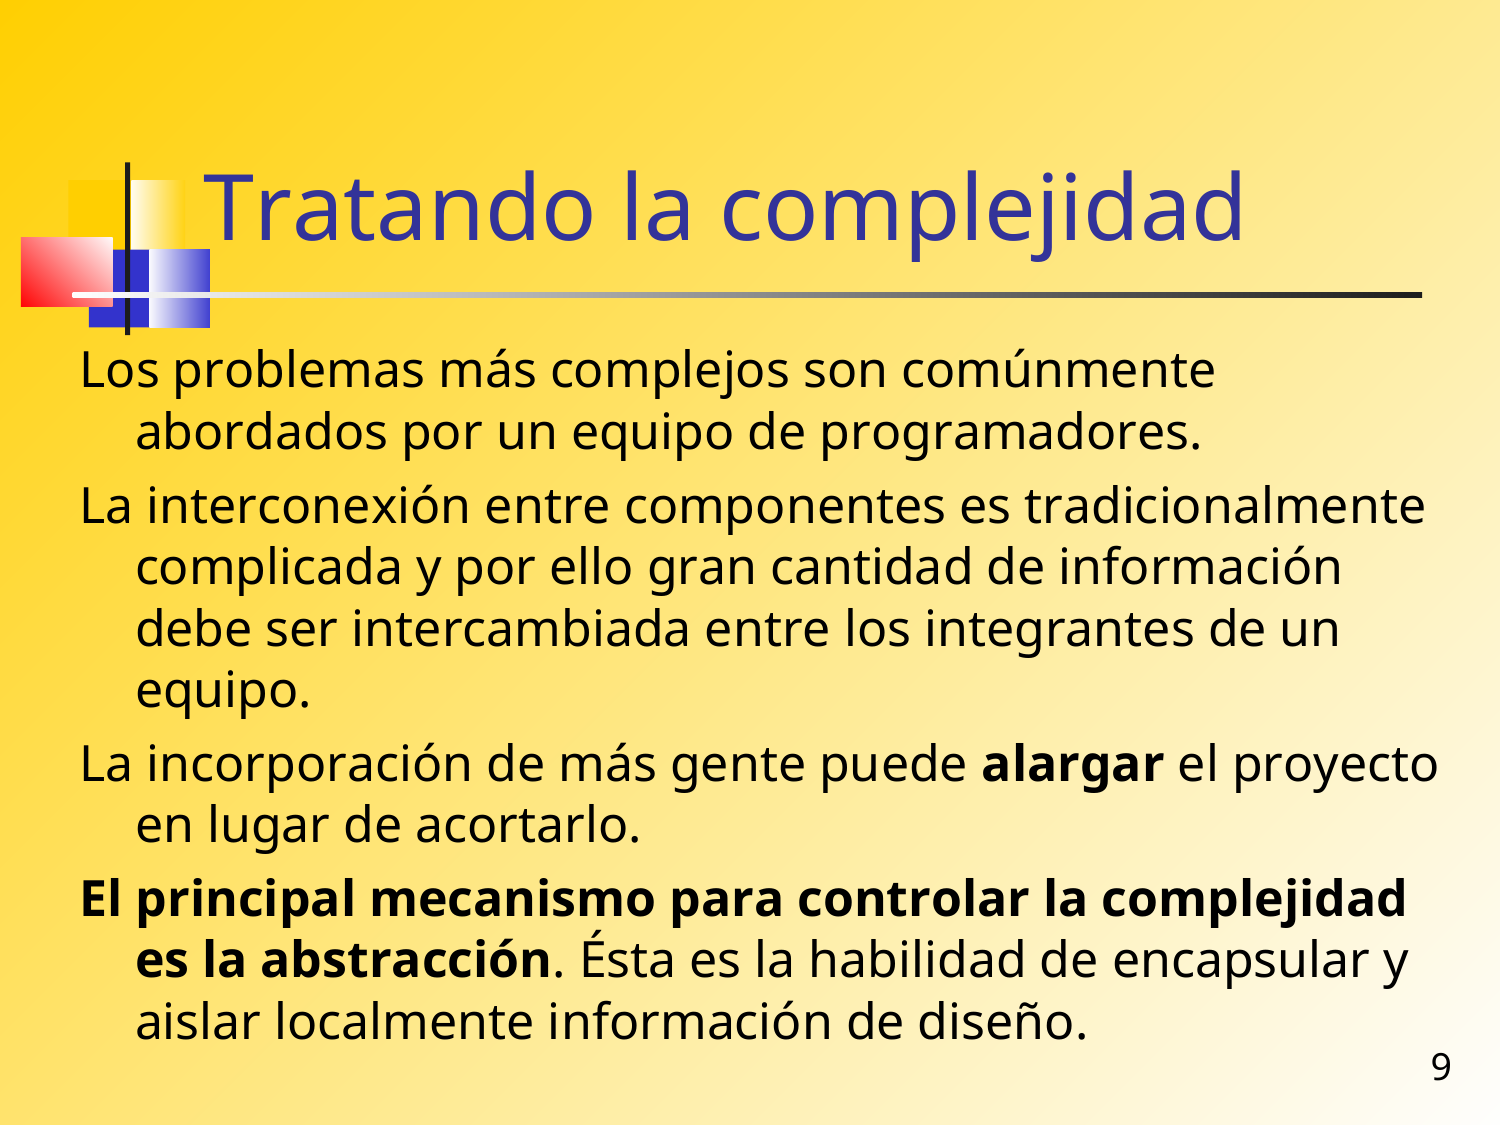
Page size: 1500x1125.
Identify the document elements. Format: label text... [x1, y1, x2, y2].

title Tratando la complejidad [188, 35, 1468, 276]
list Los problemas más complejos son comúnmente abordados por un equipo de programadores. La interconexión entre componentes es tradicionalmente complicada y por ello gran cantidad de información debe ser intercambiada entre los integrantes de un equipo. La incorporación de más gente puede alargar el proyecto en lugar de acortarlo. El principal mecanismo para controlar la complejidad es la abstracción. Ésta es la habilidad de encapsular y aislar localmente información de diseño. [64, 331, 1469, 1007]
